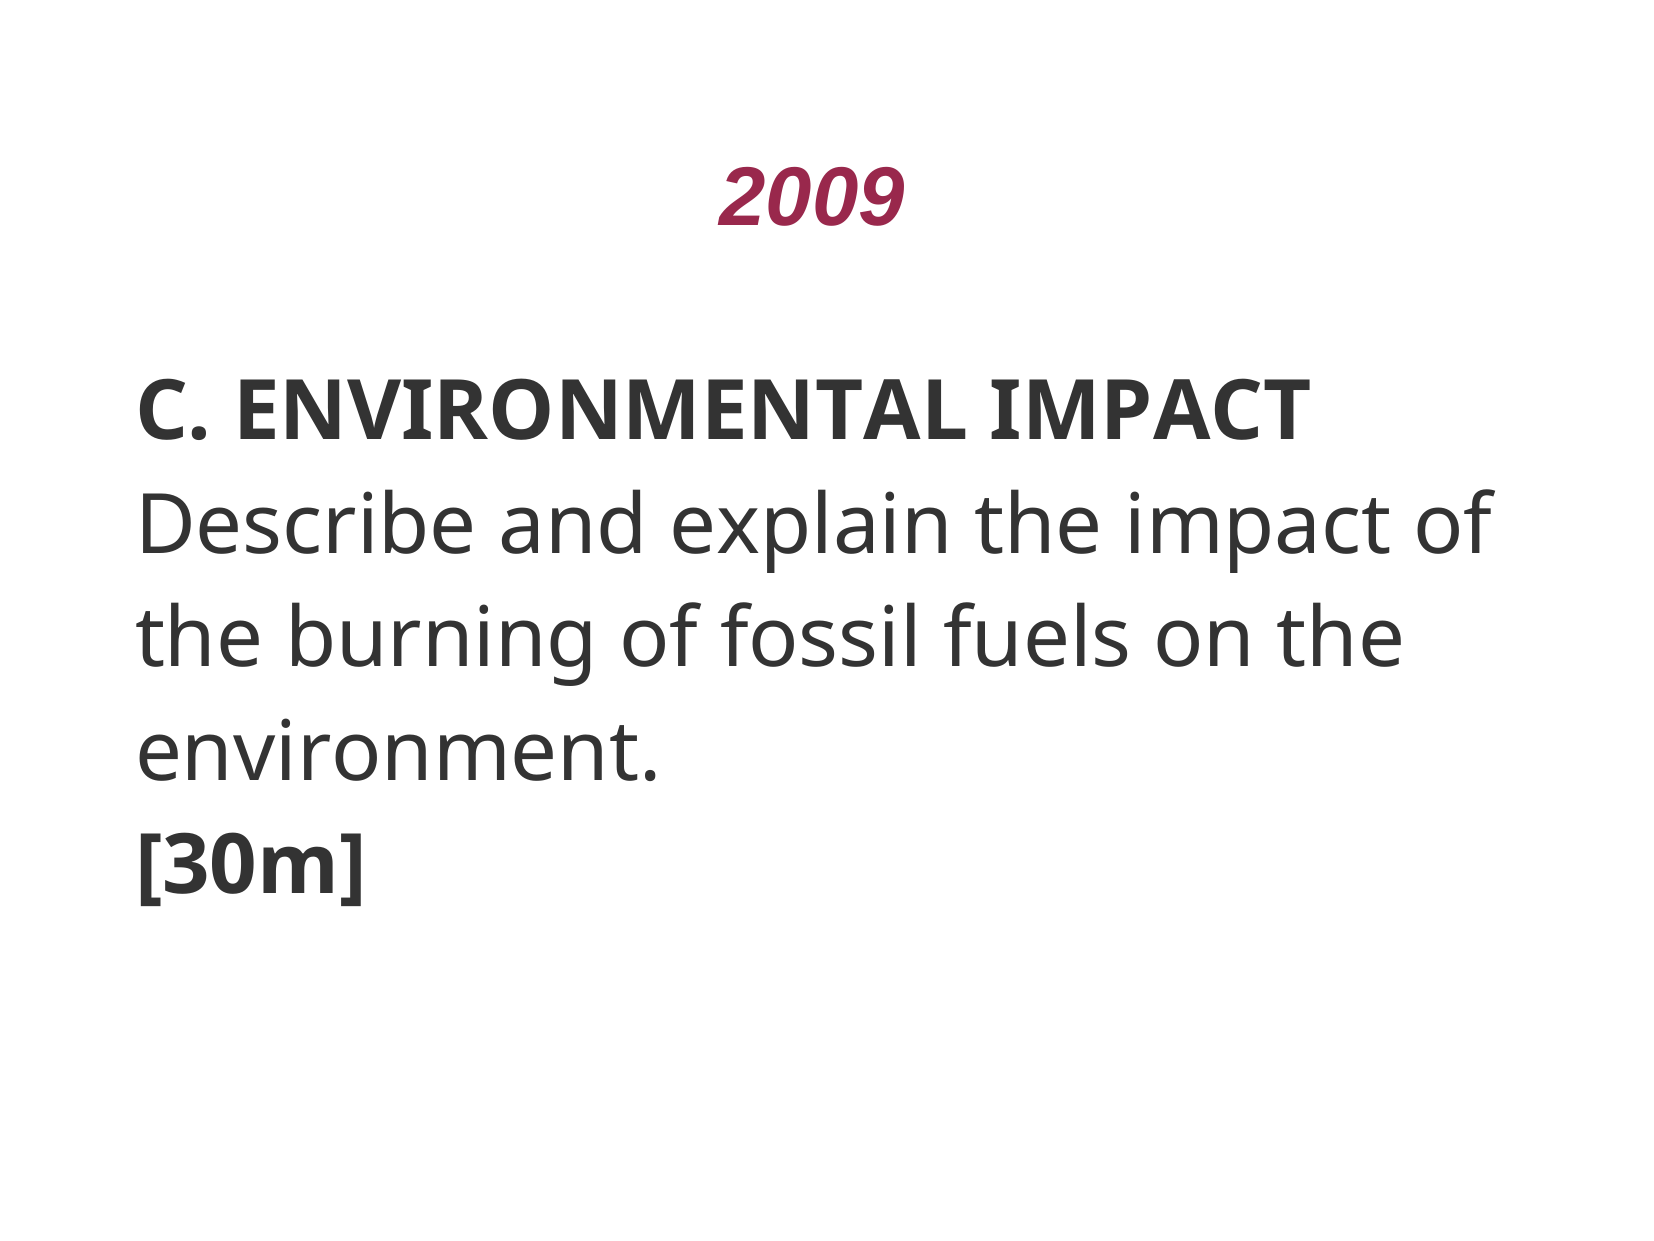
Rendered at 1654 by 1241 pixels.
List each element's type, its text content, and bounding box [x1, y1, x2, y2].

title 2009 [118, 112, 1506, 281]
list C. ENVIRONMENTAL IMPACT Describe and explain the impact of the burning of fossil fuels on the environment. [30m] [134, 350, 1516, 1133]
